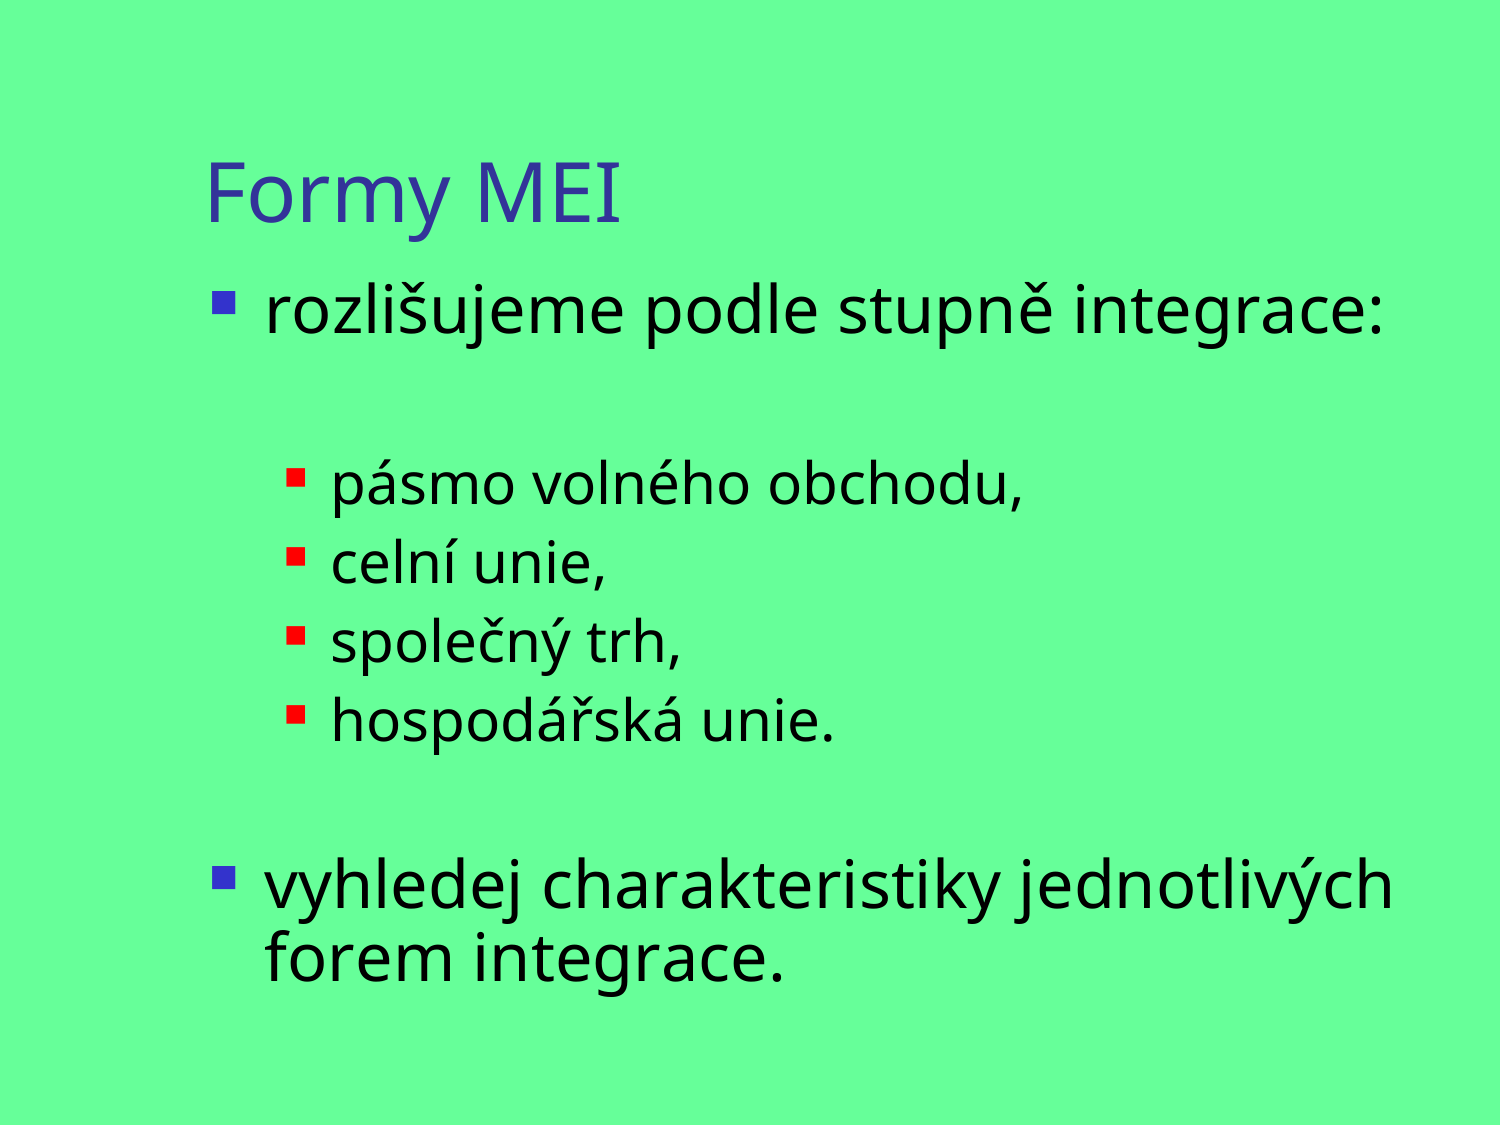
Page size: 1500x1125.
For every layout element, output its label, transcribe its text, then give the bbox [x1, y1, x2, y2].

list rozlišujeme podle stupně integrace: pásmo volného obchodu, celní unie, společný trh, hospodářská unie. vyhledej charakteristiky jednotlivých forem integrace. [193, 267, 1469, 1095]
title Formy MEI [188, 7, 1467, 248]
